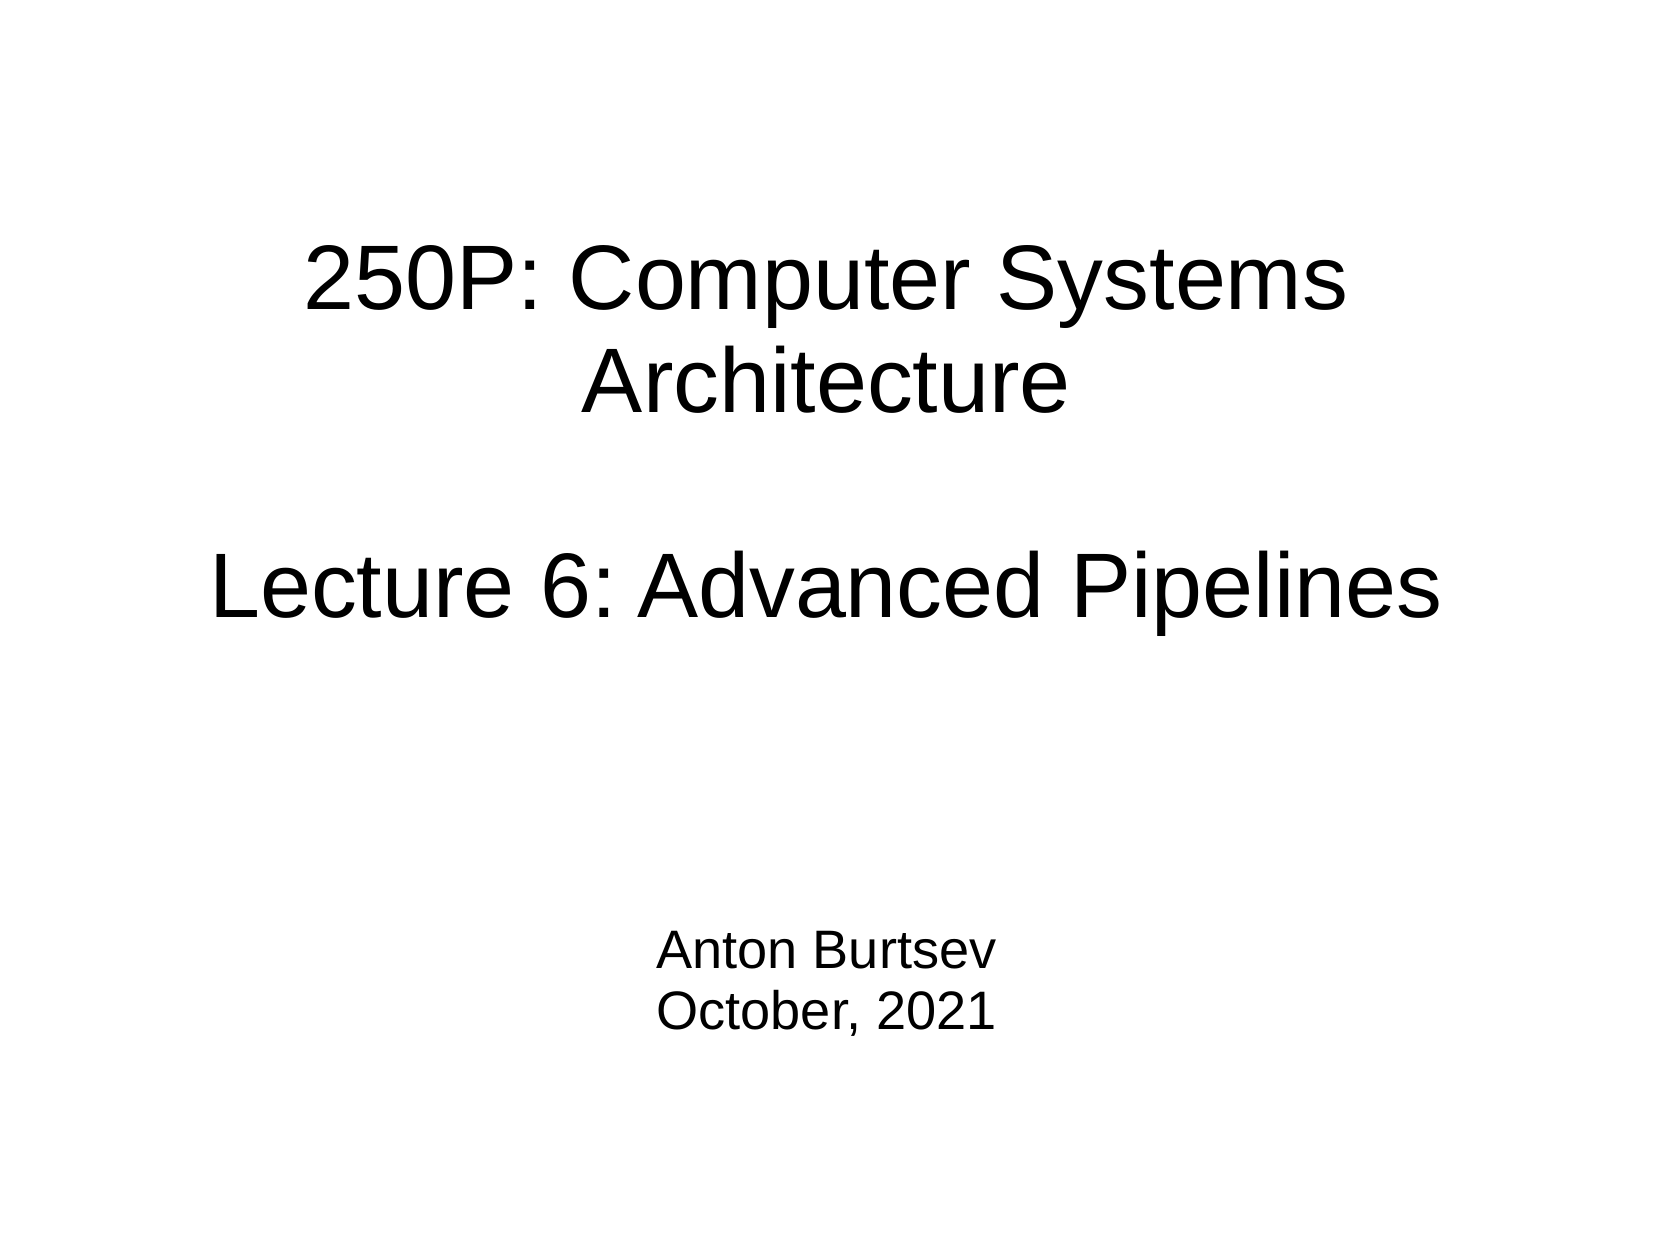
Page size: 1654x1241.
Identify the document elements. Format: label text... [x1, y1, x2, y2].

title 250P: Computer Systems Architecture Lecture 6: Advanced Pipelines [82, 113, 1571, 637]
subtitle Anton Burtsev October, 2021 [82, 637, 1571, 1109]
